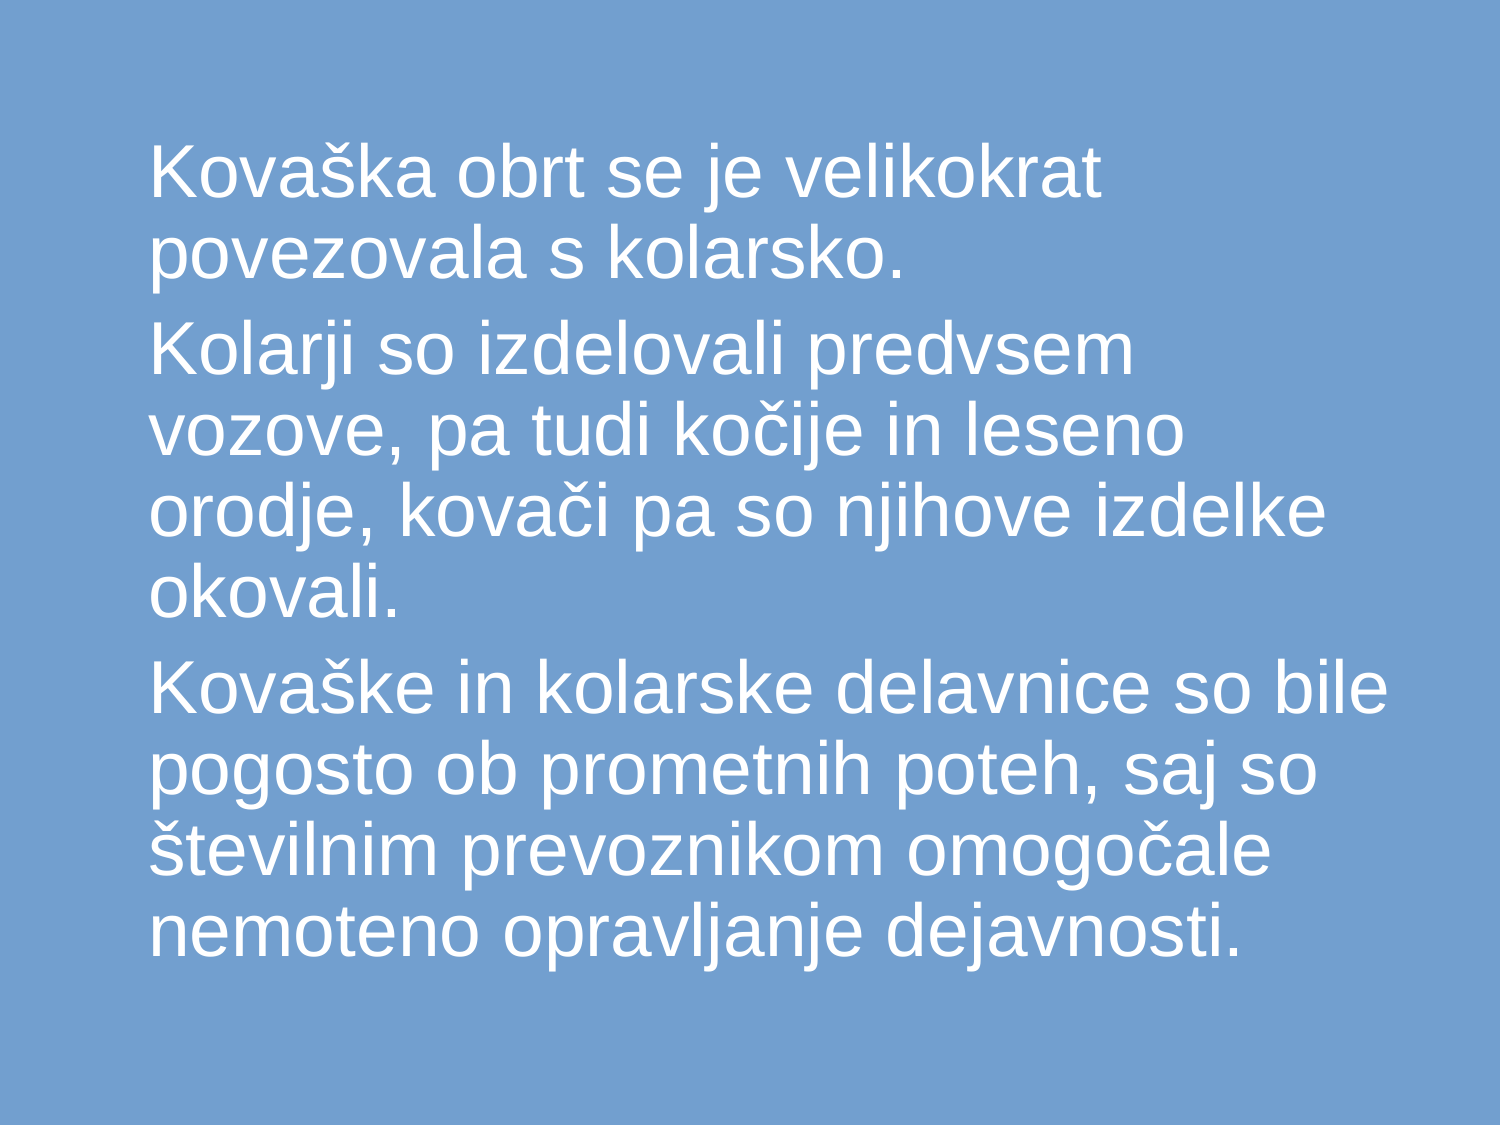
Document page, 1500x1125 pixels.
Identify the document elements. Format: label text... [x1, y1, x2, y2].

list Kovaška obrt se je velikokrat povezovala s kolarsko. Kolarji so izdelovali predvsem vozove, pa tudi kočije in leseno orodje, kovači pa so njihove izdelke okovali. Kovaške in kolarske delavnice so bile pogosto ob prometnih poteh, saj so številnim prevoznikom omogočale nemoteno opravljanje dejavnosti. [76, 125, 1425, 1047]
